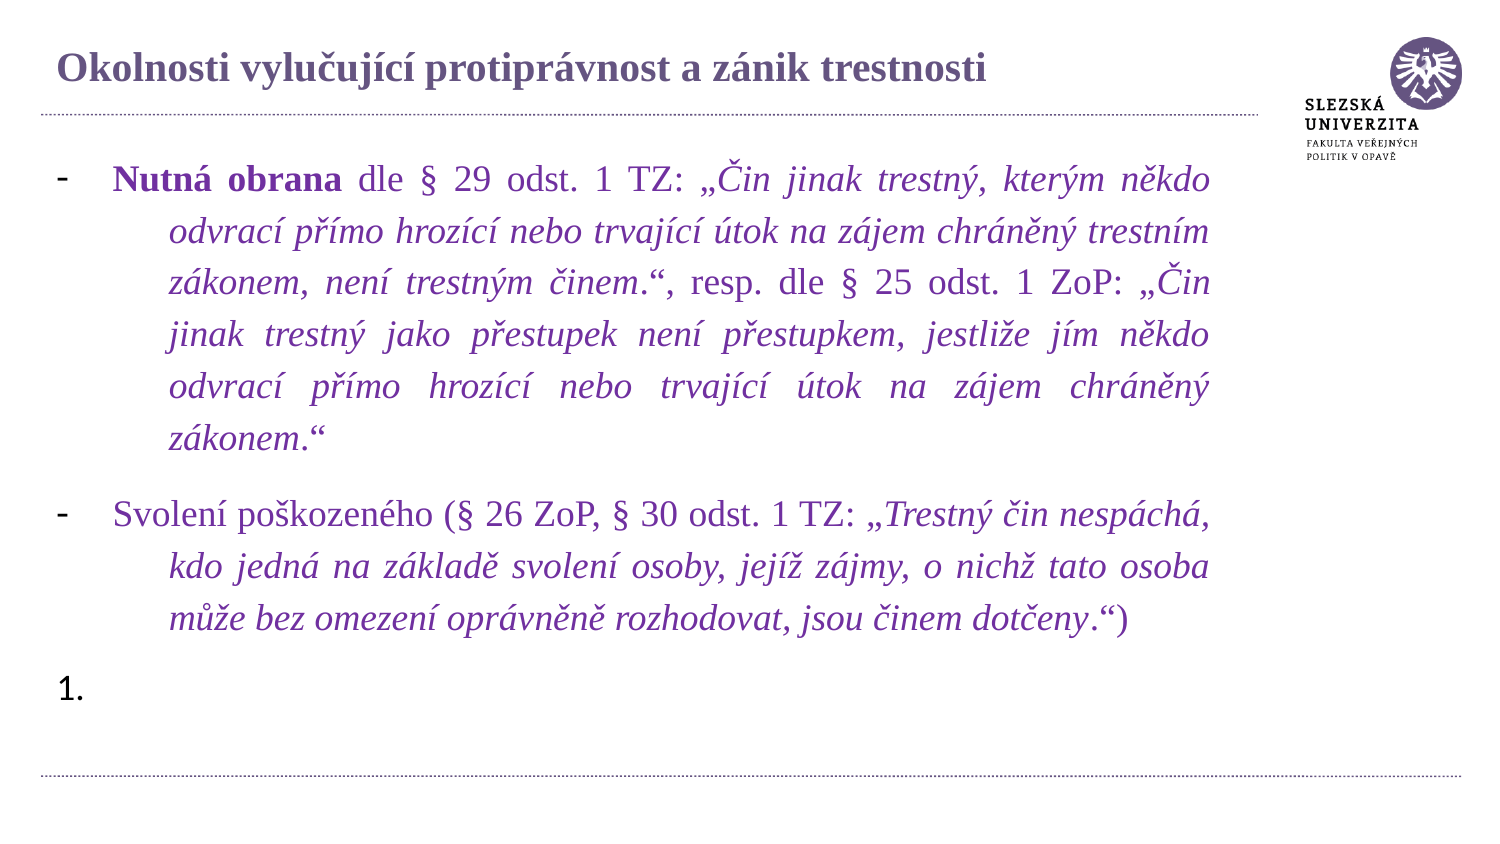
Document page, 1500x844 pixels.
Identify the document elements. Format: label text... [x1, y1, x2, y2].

title Okolnosti vylučující protiprávnost a zánik trestnosti [41, 32, 1325, 116]
text_box Nutná obrana dle § 29 odst. 1 TZ: „Čin jinak trestný, kterým někdo odvrací přímo hrozící nebo trvající útok na zájem chráněný trestním zákonem, není trestným činem.“, resp. dle § 25 odst. 1 ZoP: „Čin jinak trestný jako přestupek není přestupkem, jestliže jím někdo odvrací přímo hrozící nebo trvající útok na zájem chráněný zákonem.“ Svolení poškozeného (§ 26 ZoP, § 30 odst. 1 TZ: „Trestný čin nespáchá, kdo jedná na základě svolení osoby, jejíž zájmy, o nichž tato osoba může bez omezení oprávněně rozhodovat, jsou činem dotčeny.“) [41, 139, 1226, 831]
